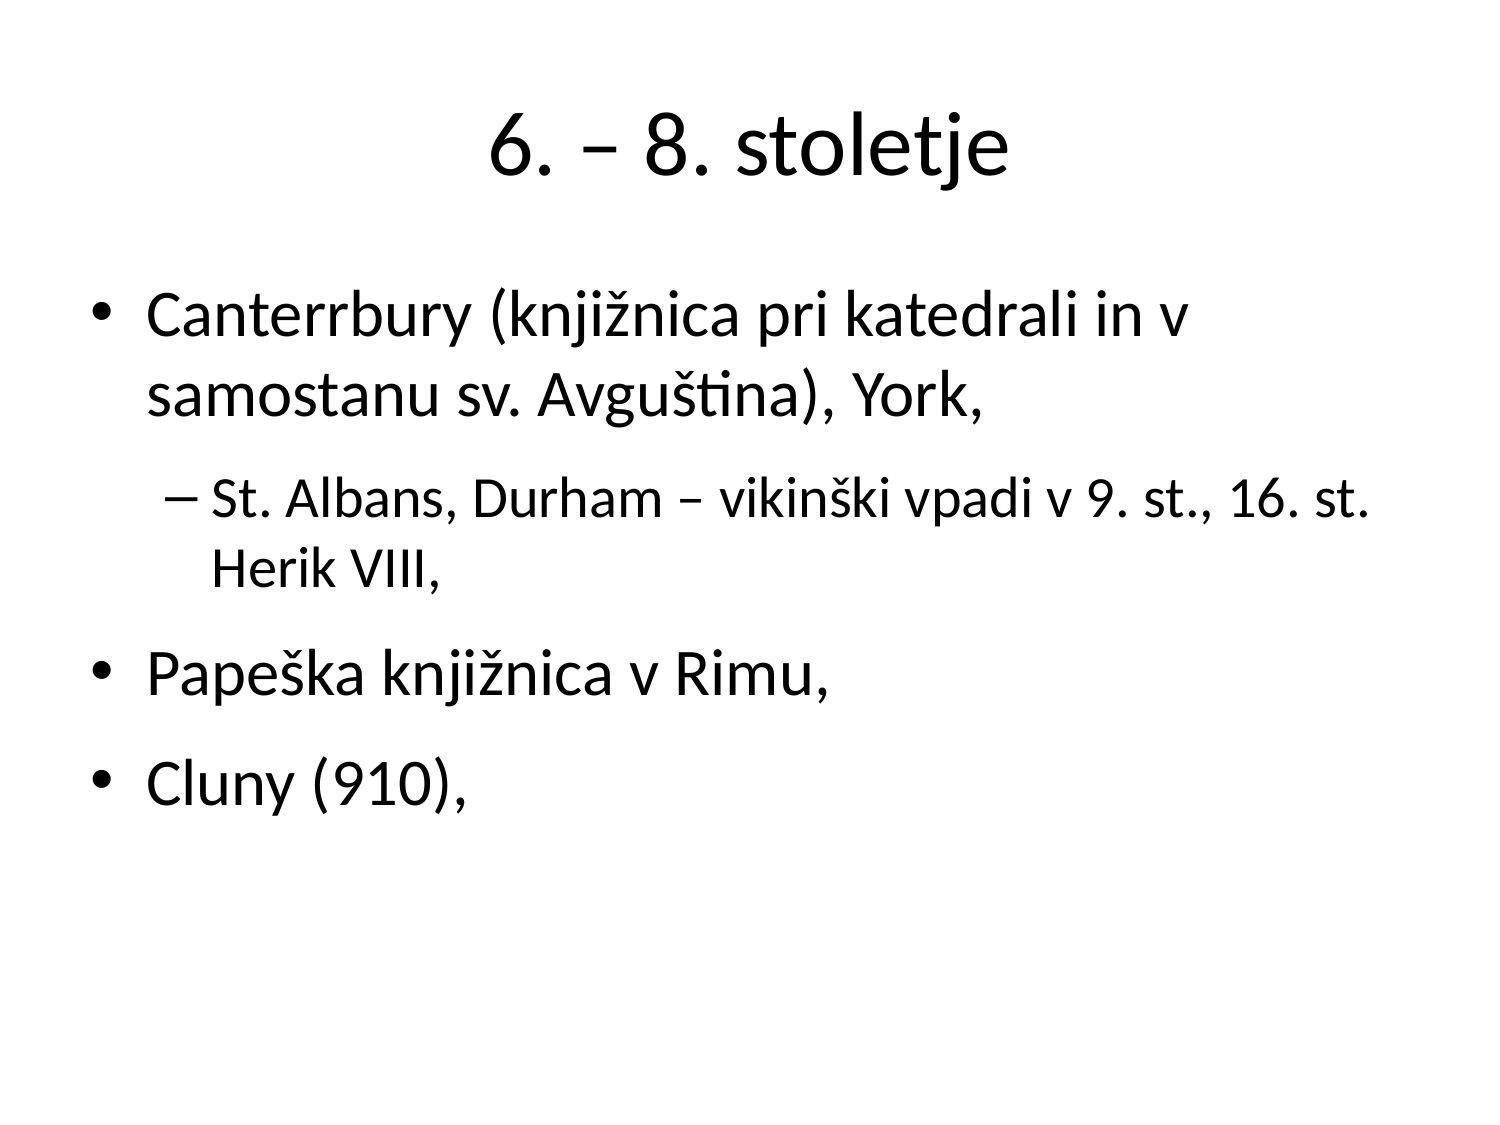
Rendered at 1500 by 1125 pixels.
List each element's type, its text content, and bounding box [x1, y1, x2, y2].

title 6. – 8. stoletje [75, 45, 1425, 233]
list Canterrbury (knjižnica pri katedrali in v samostanu sv. Avguština), York, St. Albans, Durham – vikinški vpadi v 9. st., 16. st. Herik VIII, Papeška knjižnica v Rimu, Cluny (910), [75, 262, 1425, 1005]
